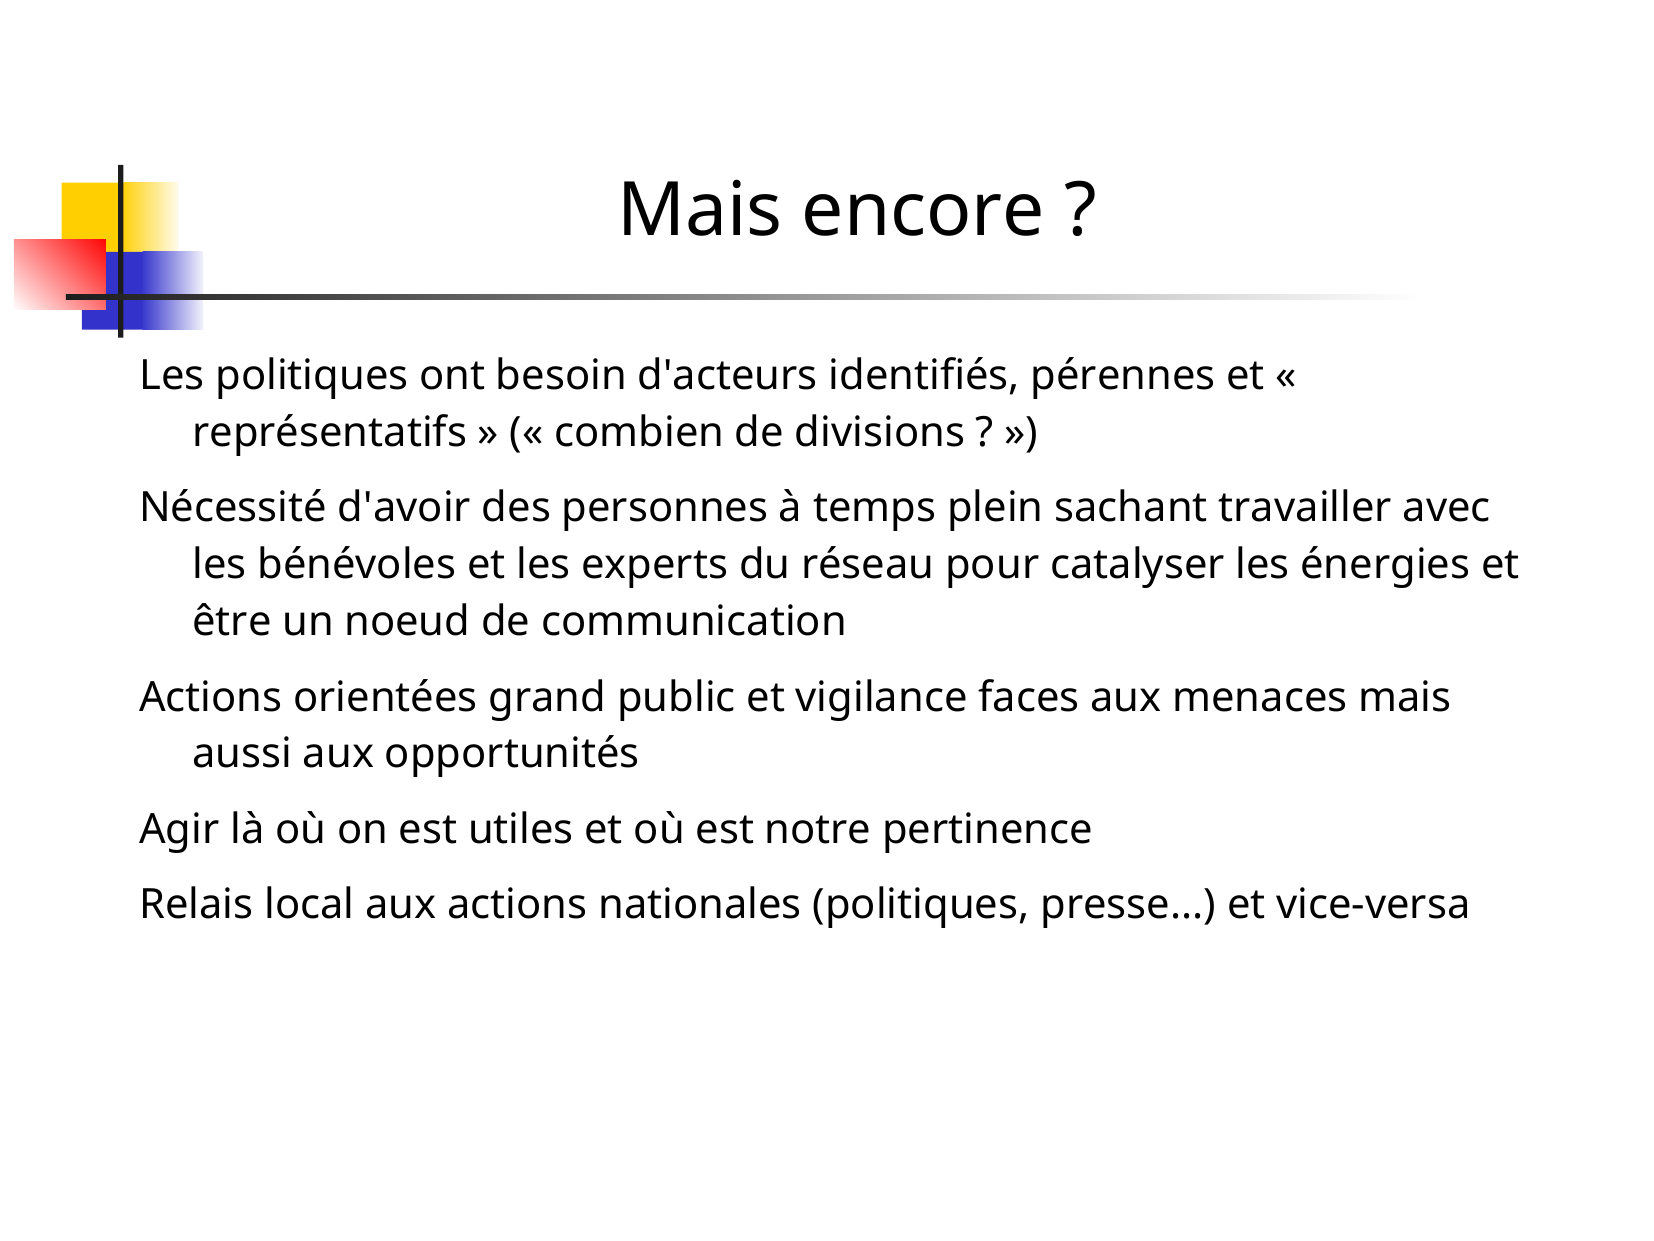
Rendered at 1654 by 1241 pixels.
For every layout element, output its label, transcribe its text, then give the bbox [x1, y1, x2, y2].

title Mais encore ? [121, 110, 1534, 303]
list Les politiques ont besoin d'acteurs identifiés, pérennes et « représentatifs » (« combien de divisions ? ») Nécessité d'avoir des personnes à temps plein sachant travailler avec les bénévoles et les experts du réseau pour catalyser les énergies et être un noeud de communication Actions orientées grand public et vigilance faces aux menaces mais aussi aux opportunités Agir là où on est utiles et où est notre pertinence Relais local aux actions nationales (politiques, presse...) et vice-versa [121, 344, 1534, 1112]
